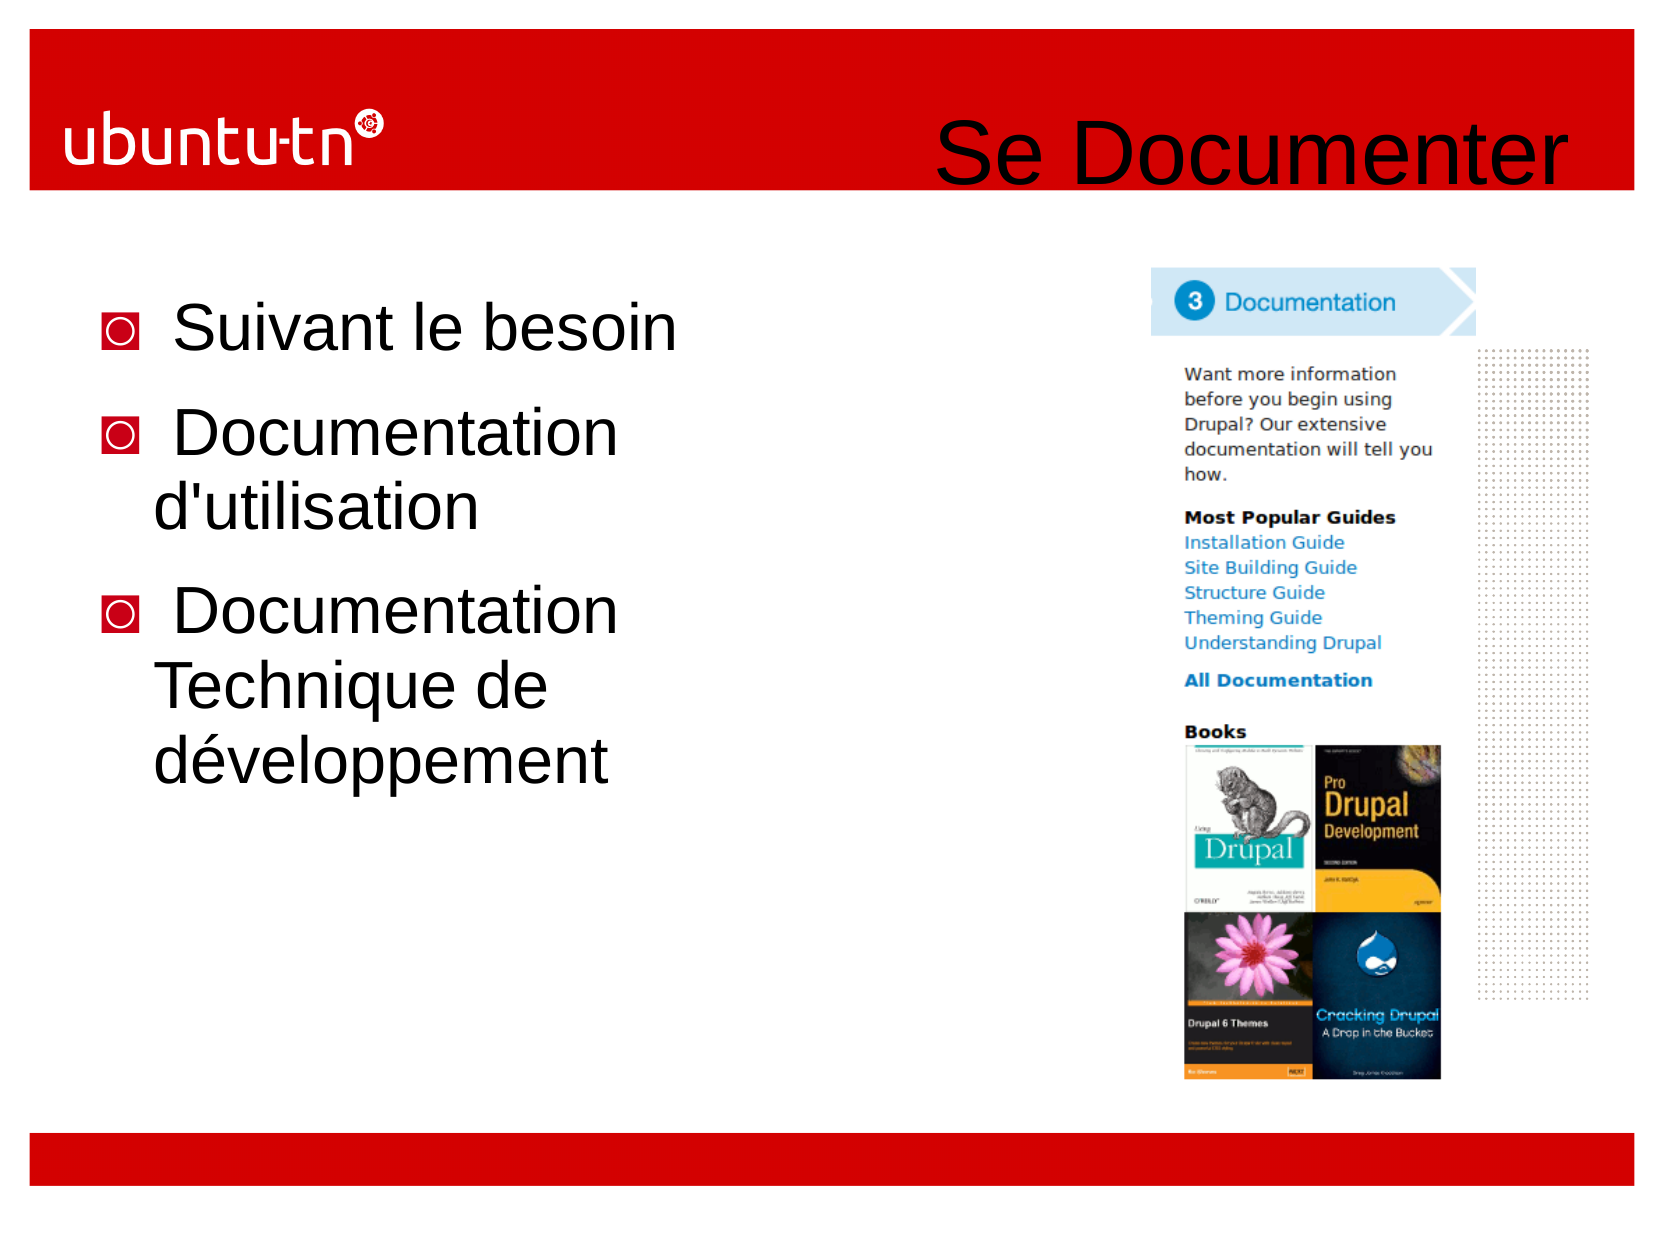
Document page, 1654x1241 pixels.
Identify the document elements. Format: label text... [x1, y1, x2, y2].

picture [29, 29, 1635, 1241]
list Suivant le besoin Documentation d'utilisation Documentation Technique de développement [82, 290, 809, 1109]
title Se Documenter [82, 56, 1571, 250]
